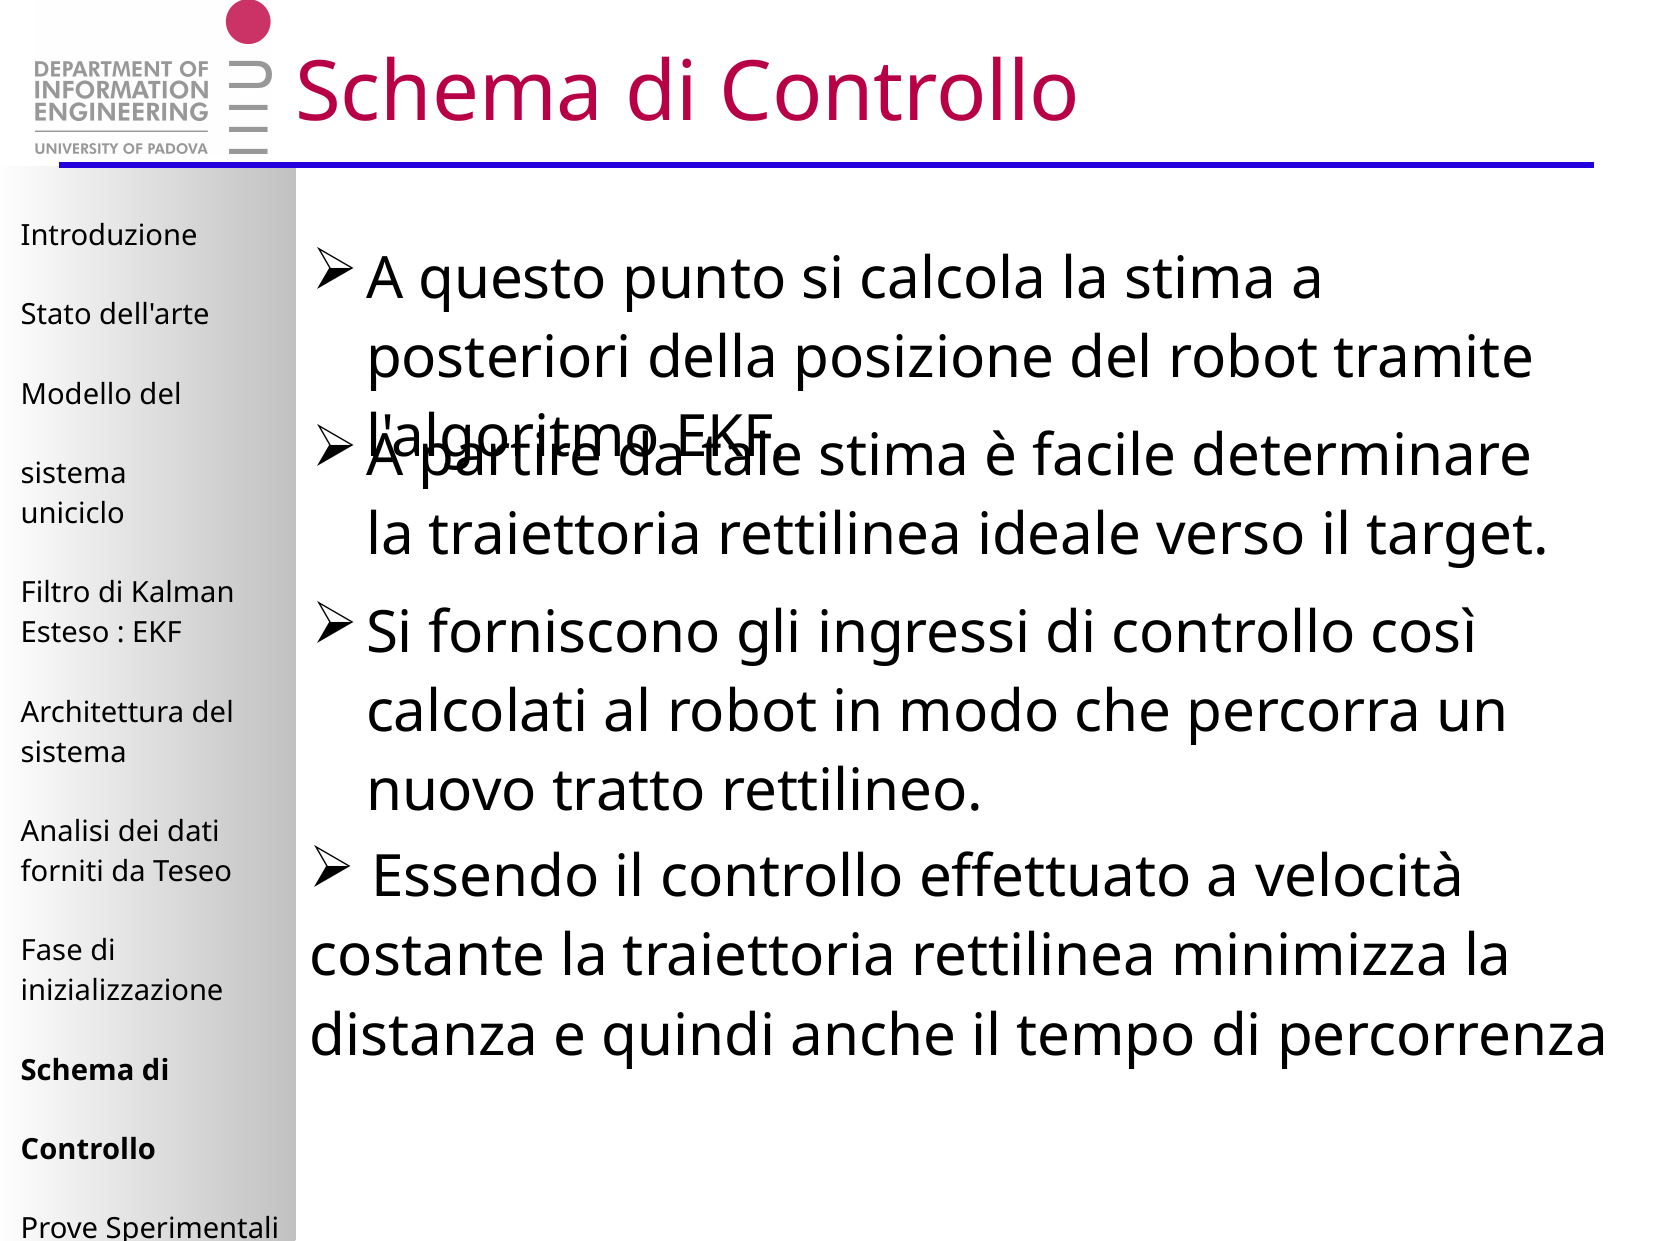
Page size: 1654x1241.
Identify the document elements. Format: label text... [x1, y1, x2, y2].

list Si forniscono gli ingressi di controllo così calcolati al robot in modo che percorra un nuovo tratto rettilineo. [302, 589, 1595, 768]
picture [35, 0, 272, 154]
text_box Introduzione Stato dell'arte Modello del sistema uniciclo Filtro di Kalman Esteso : EKF Architettura del sistema Analisi dei dati forniti da Teseo Fase di inizializzazione Schema di Controllo Prove Sperimentali Conclusioni Sviluppi futuri [5, 206, 302, 1211]
title Schema di Controllo [295, 29, 1536, 148]
text_box Essendo il controllo effettuato a velocità costante la traiettoria rettilinea minimizza la distanza e quindi anche il tempo di percorrenza [295, 826, 1625, 1020]
list A questo punto si calcola la stima a posteriori della posizione del robot tramite l'algoritmo EKF. [302, 235, 1595, 355]
list A partire da tale stima è facile determinare la traiettoria rettilinea ideale verso il target. [302, 412, 1595, 532]
